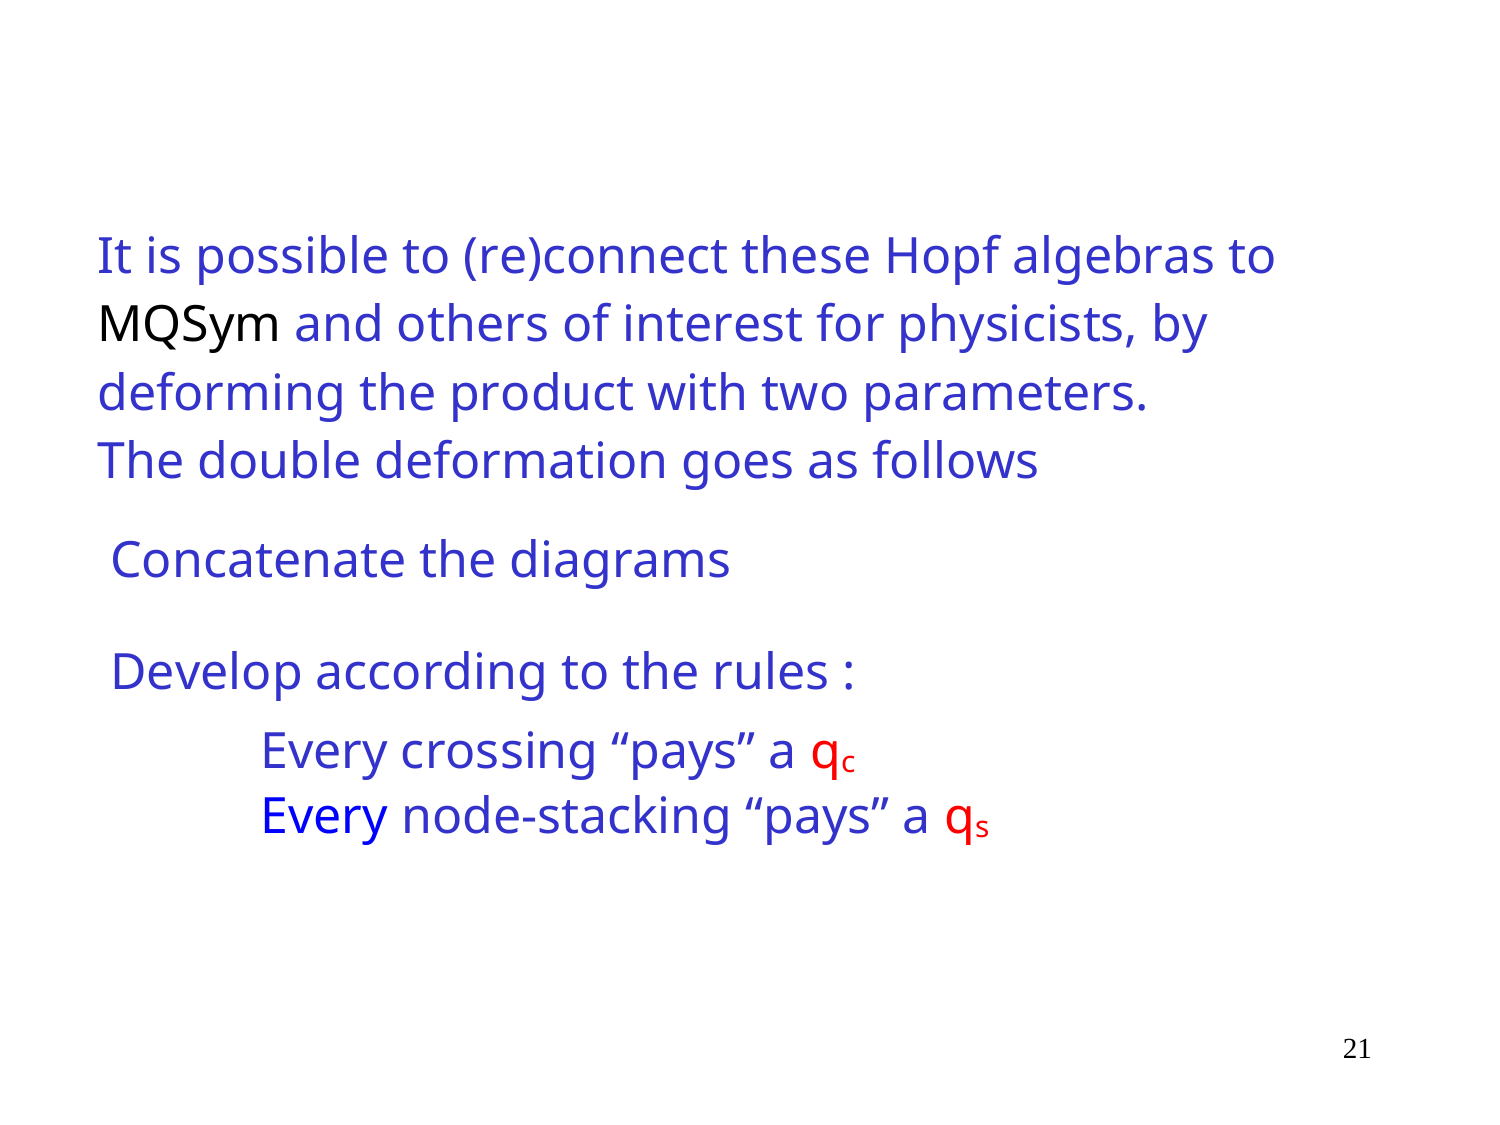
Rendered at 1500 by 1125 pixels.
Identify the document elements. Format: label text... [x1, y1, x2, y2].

text_box It is possible to (re)connect these Hopf algebras to MQSym and others of interest for physicists, by deforming the product with two parameters. The double deformation goes as follows Concatenate the diagrams Develop according to the rules : Every crossing “pays” a qc Every node-stacking “pays” a qs [82, 212, 1394, 898]
